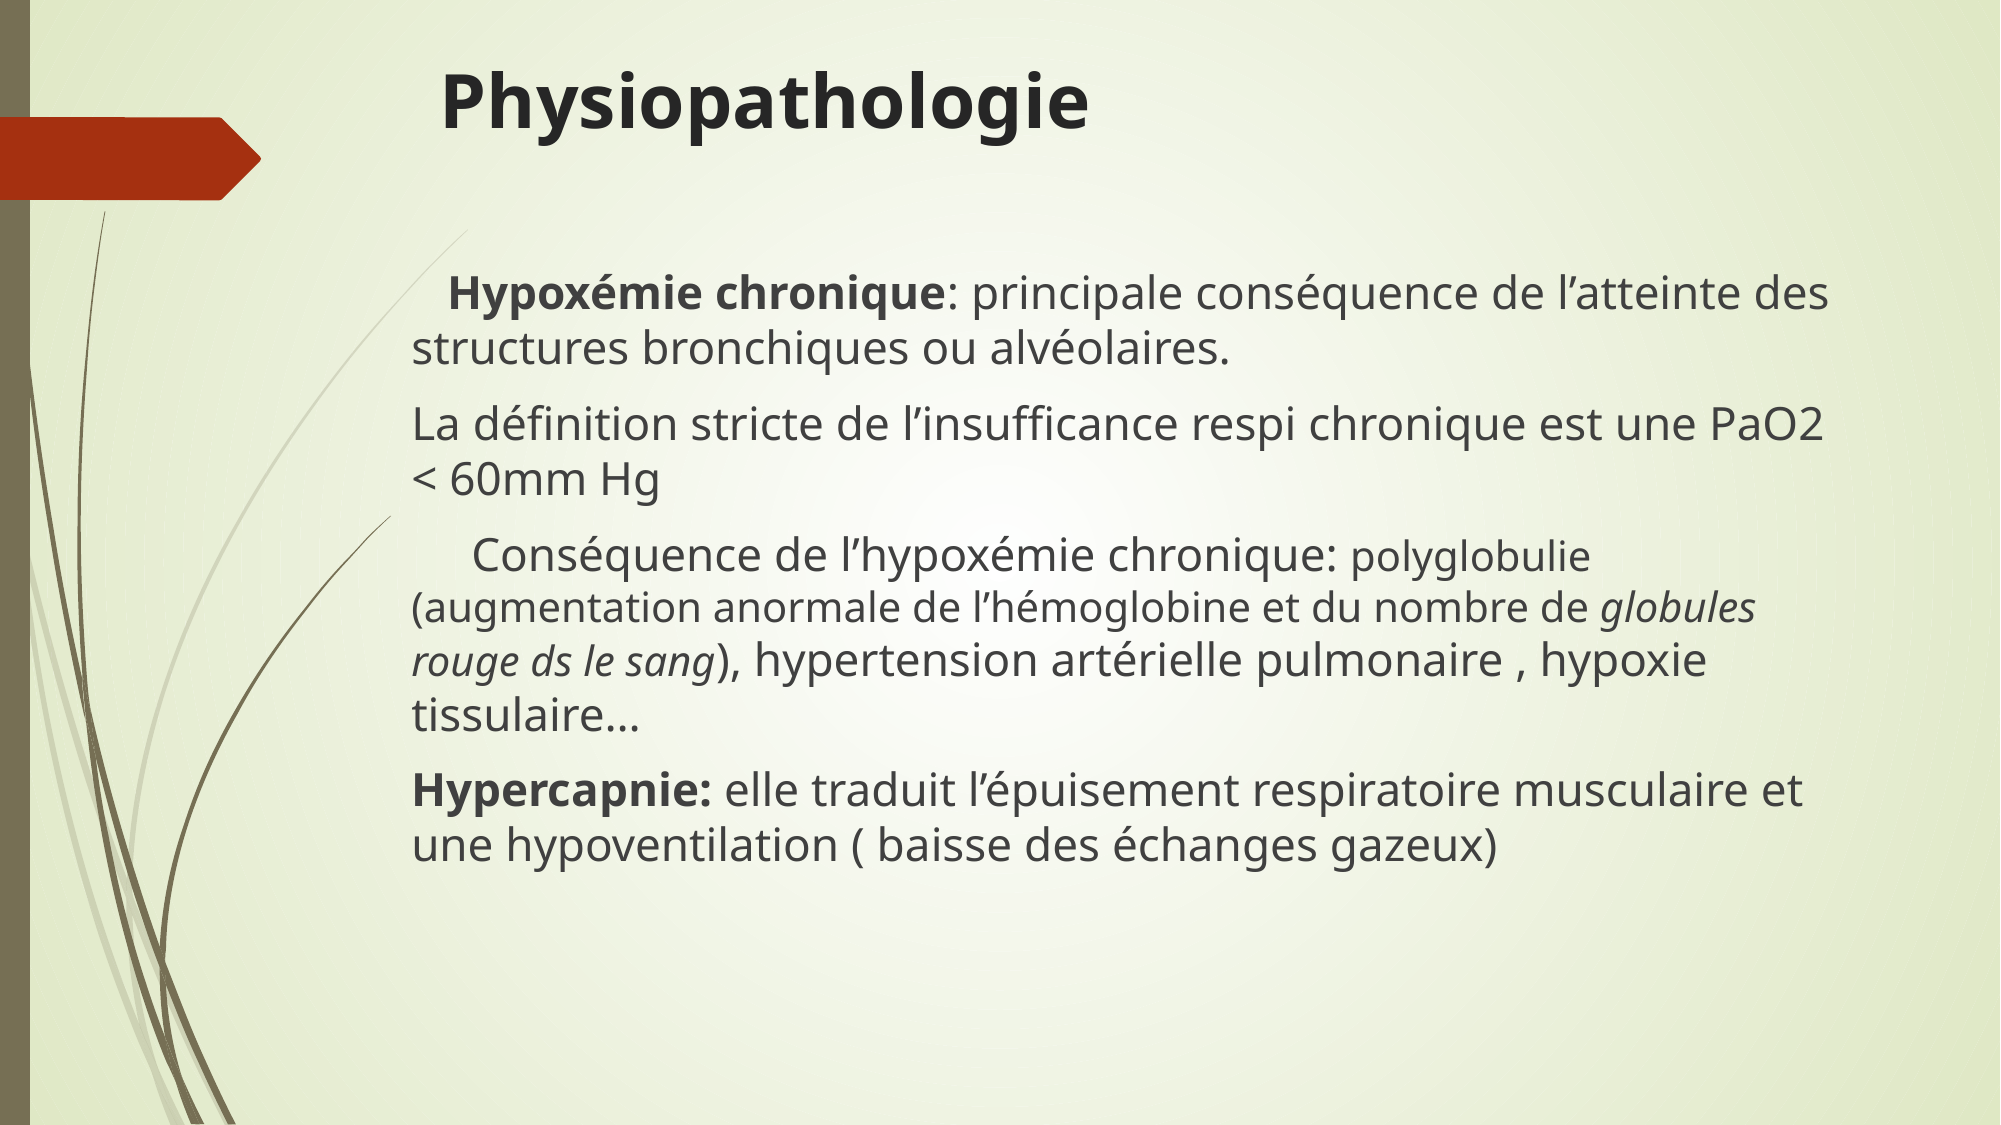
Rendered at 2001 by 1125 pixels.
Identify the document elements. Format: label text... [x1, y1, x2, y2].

list Hypoxémie chronique: principale conséquence de l’atteinte des structures bronchiques ou alvéolaires. La définition stricte de l’insufficance respi chronique est une PaO2 < 60mm Hg Conséquence de l’hypoxémie chronique: polyglobulie (augmentation anormale de l’hémoglobine et du nombre de globules rouge ds le sang), hypertension artérielle pulmonaire , hypoxie tissulaire… Hypercapnie: elle traduit l’épuisement respiratoire musculaire et une hypoventilation ( baisse des échanges gazeux) [396, 256, 1888, 970]
title Physiopathologie [424, 46, 1887, 256]
